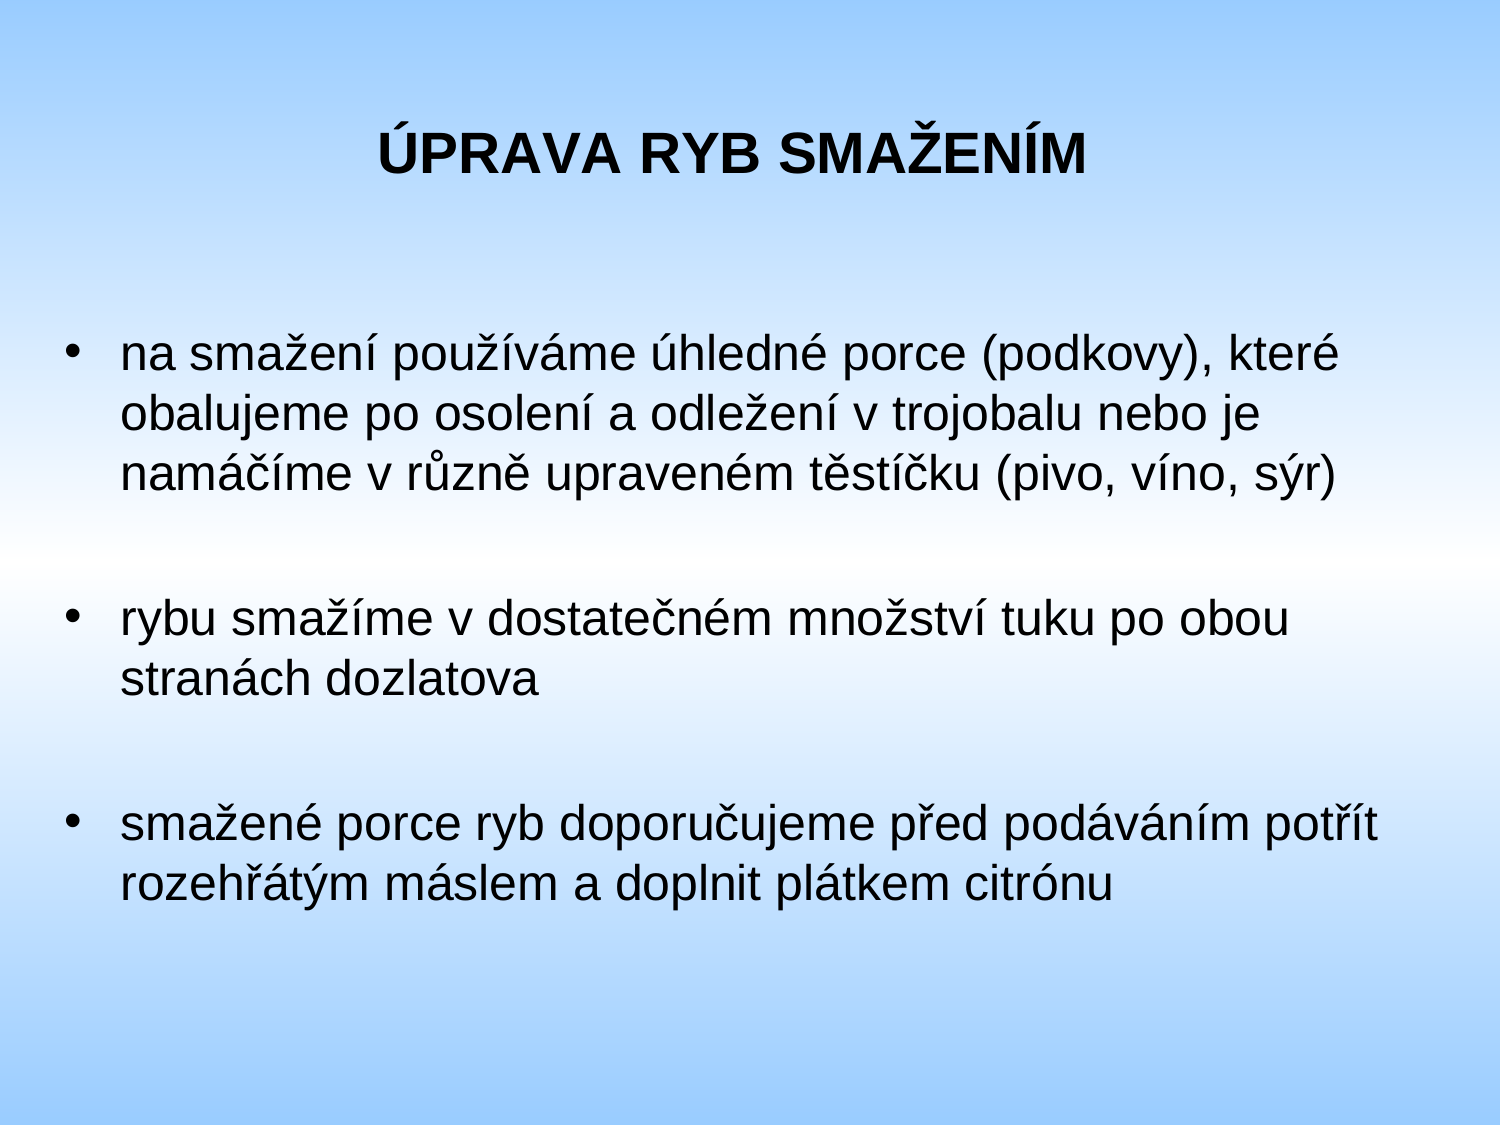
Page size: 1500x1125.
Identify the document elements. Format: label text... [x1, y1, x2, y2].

title ÚPRAVA RYB SMAŽENÍM [74, 75, 1375, 226]
list na smažení používáme úhledné porce (podkovy), které obalujeme po osolení a odležení v trojobalu nebo je namáčíme v různě upraveném těstíčku (pivo, víno, sýr) rybu smažíme v dostatečném množství tuku po obou stranách dozlatova smažené porce ryb doporučujeme před podáváním potřít rozehřátým máslem a doplnit plátkem citrónu [50, 312, 1450, 951]
